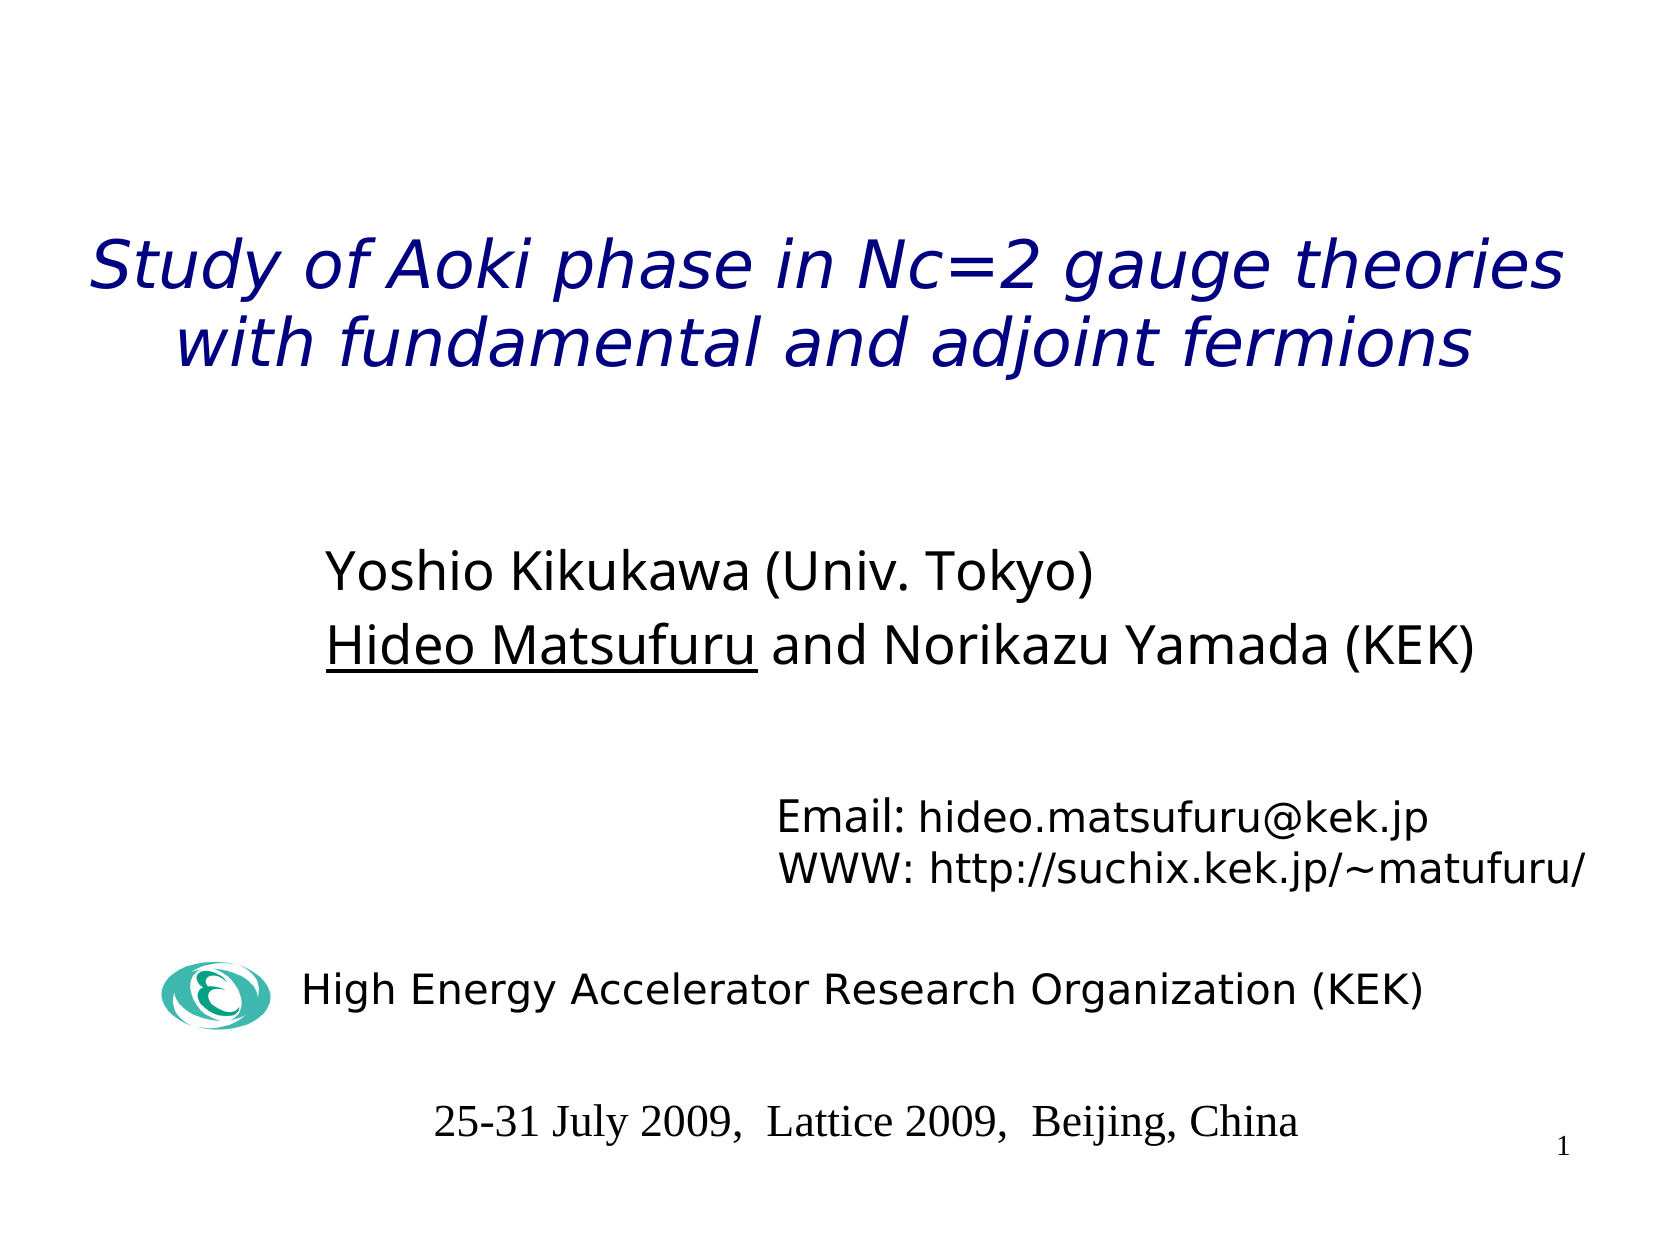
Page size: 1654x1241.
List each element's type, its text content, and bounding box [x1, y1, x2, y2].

text_box Email: hideo.matsufuru@kek.jp [775, 783, 1413, 844]
text_box Study of Aoki phase in Nc=2 gauge theories with fundamental and adjoint fermions [90, 226, 1568, 383]
picture [157, 955, 275, 1036]
text_box 25-31 July 2009, Lattice 2009, Beijing, China [433, 1095, 1300, 1152]
text_box High Energy Accelerator Research Organization (KEK) [300, 966, 1439, 1027]
text_box Yoshio Kikukawa (Univ. Tokyo) Hideo Matsufuru and Norikazu Yamada (KEK) [325, 532, 1344, 642]
text_box WWW: http://suchix.kek.jp/~matufuru/ [777, 845, 1587, 906]
